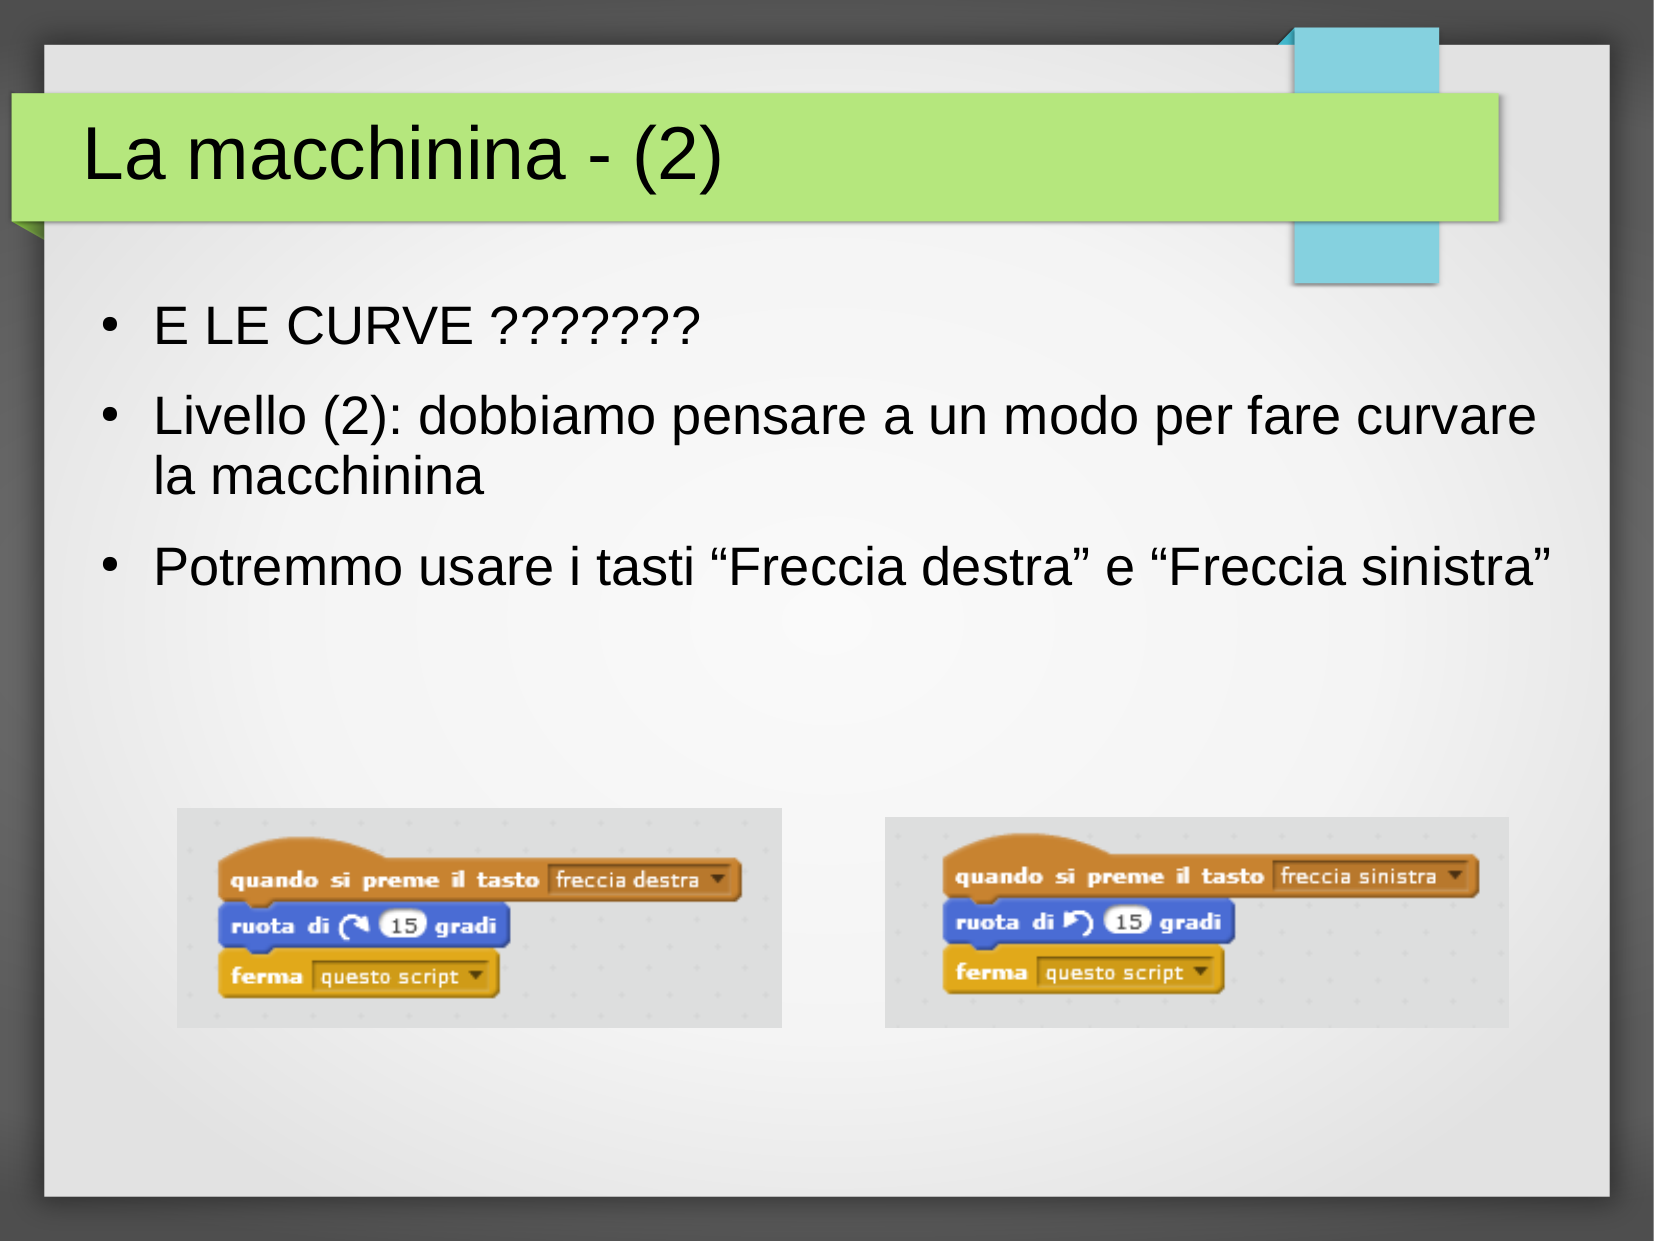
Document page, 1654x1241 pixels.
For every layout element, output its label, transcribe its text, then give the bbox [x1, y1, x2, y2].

list E LE CURVE ??????? Livello (2): dobbiamo pensare a un modo per fare curvare la macchinina Potremmo usare i tasti “Freccia destra” e “Freccia sinistra” [82, 295, 1571, 1015]
title La macchinina - (2) [82, 94, 1264, 213]
picture [0, 0, 1654, 1241]
